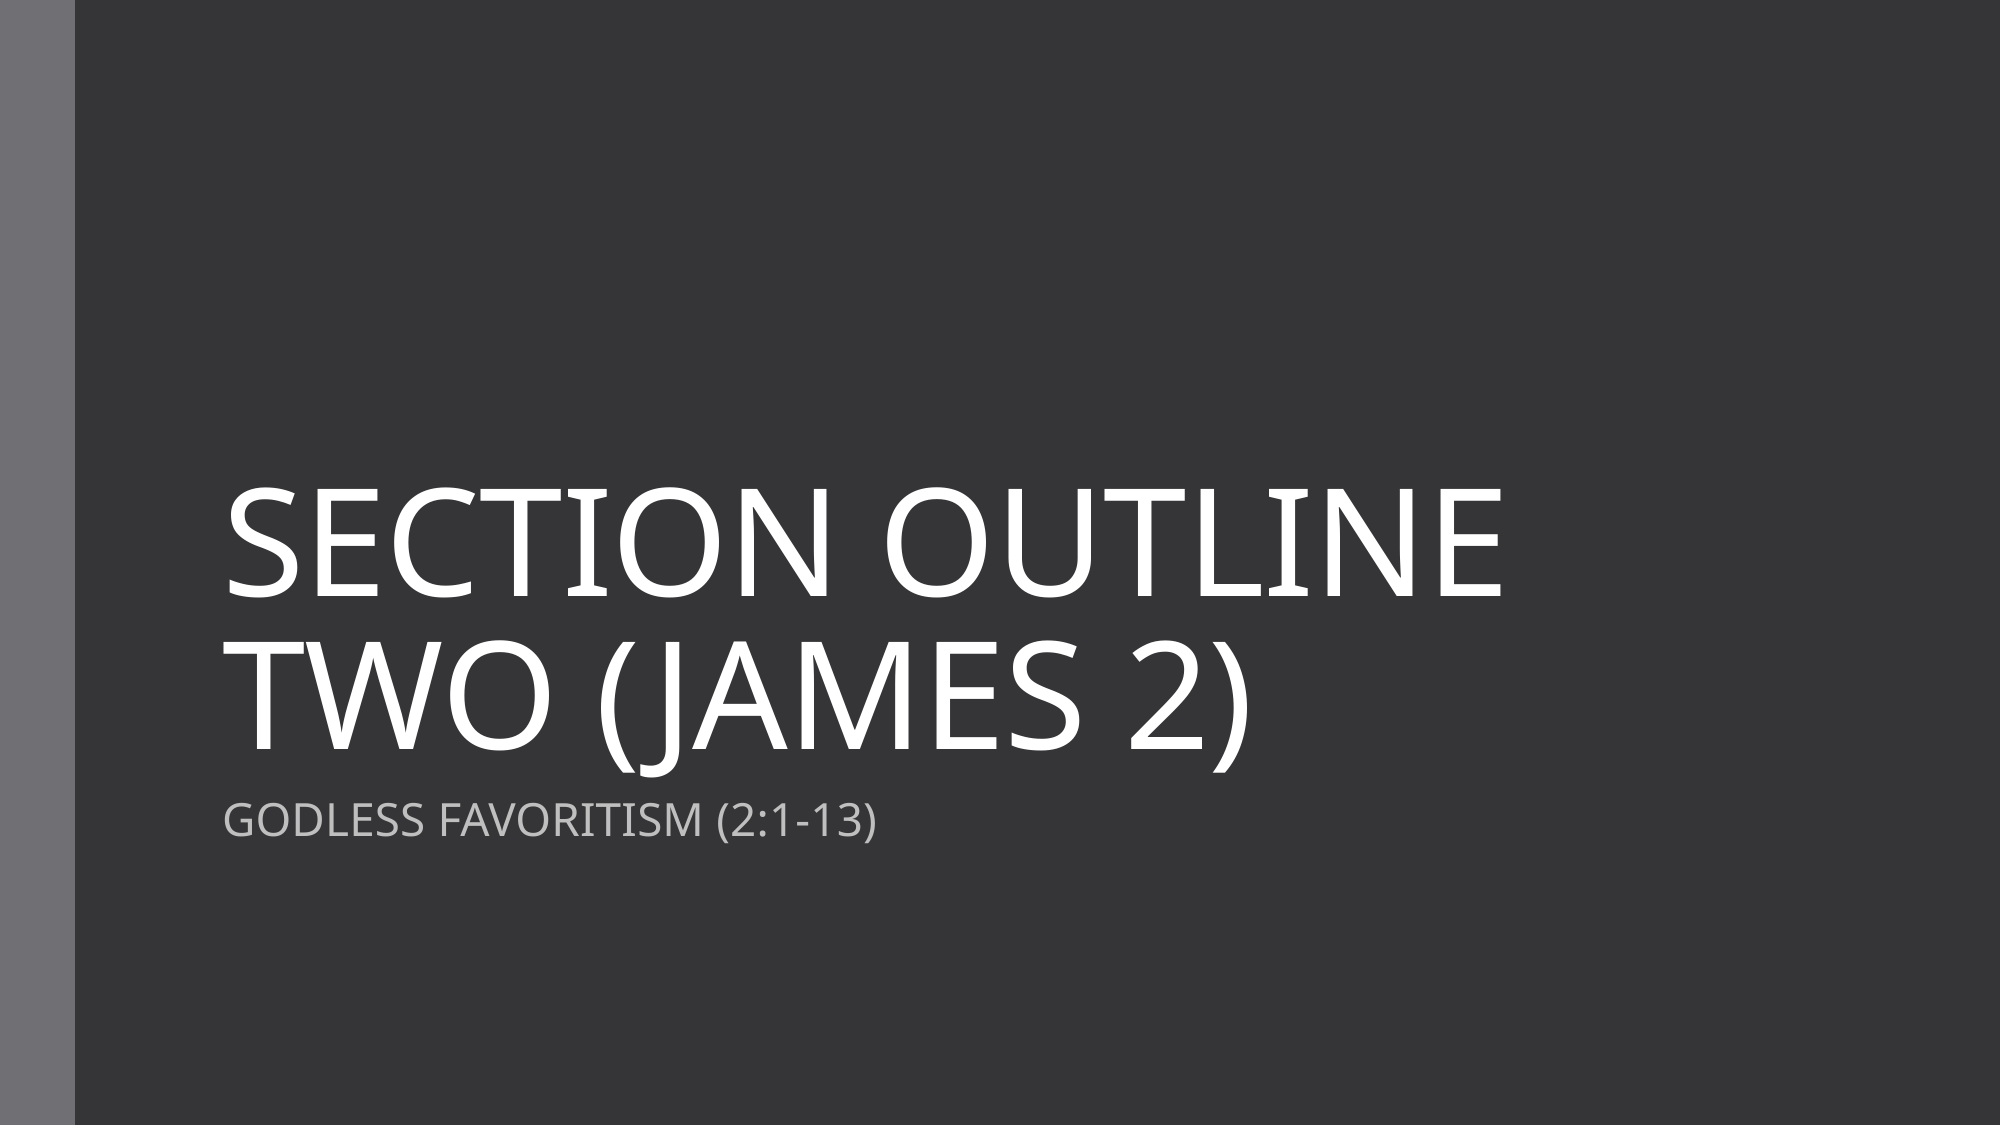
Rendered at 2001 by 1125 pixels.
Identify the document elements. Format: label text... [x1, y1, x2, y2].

title SECTION OUTLINE TWO (JAMES 2) [206, 124, 1752, 787]
subtitle GODLESS FAVORITISM (2:1-13) [206, 787, 1752, 1066]
